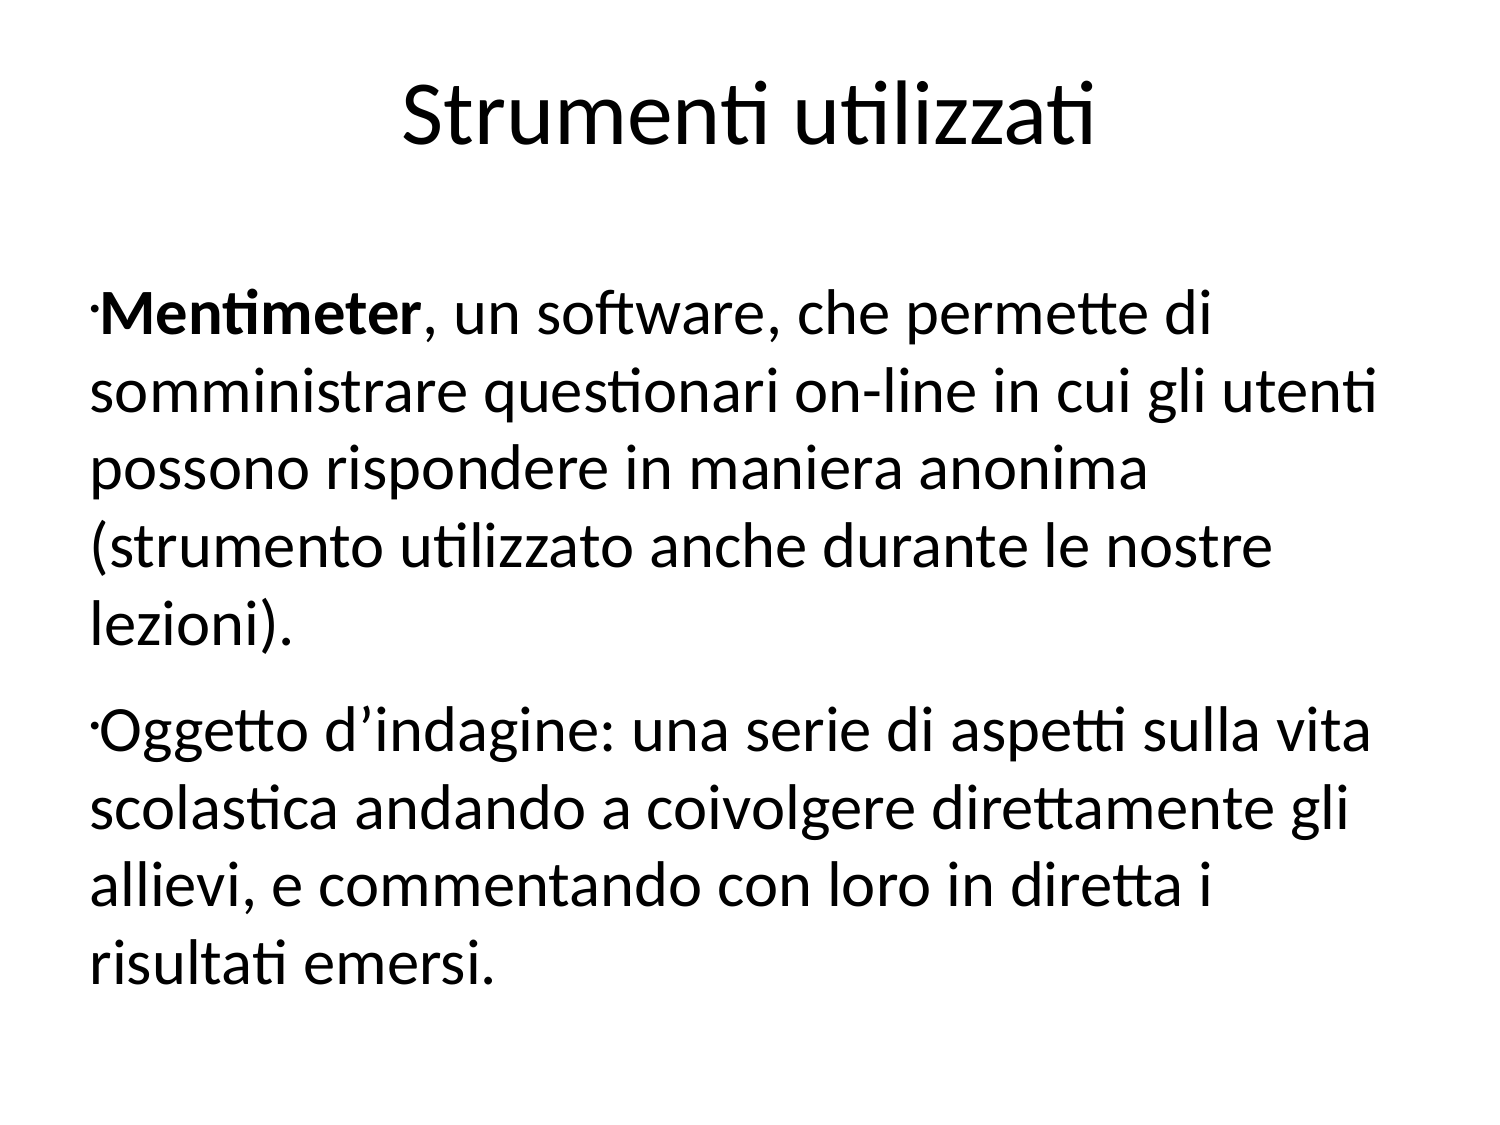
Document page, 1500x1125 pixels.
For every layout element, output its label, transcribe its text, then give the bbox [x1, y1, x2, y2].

title Strumenti utilizzati [75, 45, 1425, 233]
list Mentimeter, un software, che permette di somministrare questionari on-line in cui gli utenti possono rispondere in maniera anonima (strumento utilizzato anche durante le nostre lezioni). Oggetto d’indagine: una serie di aspetti sulla vita scolastica andando a coivolgere direttamente gli allievi, e commentando con loro in diretta i risultati emersi. [75, 262, 1425, 1005]
